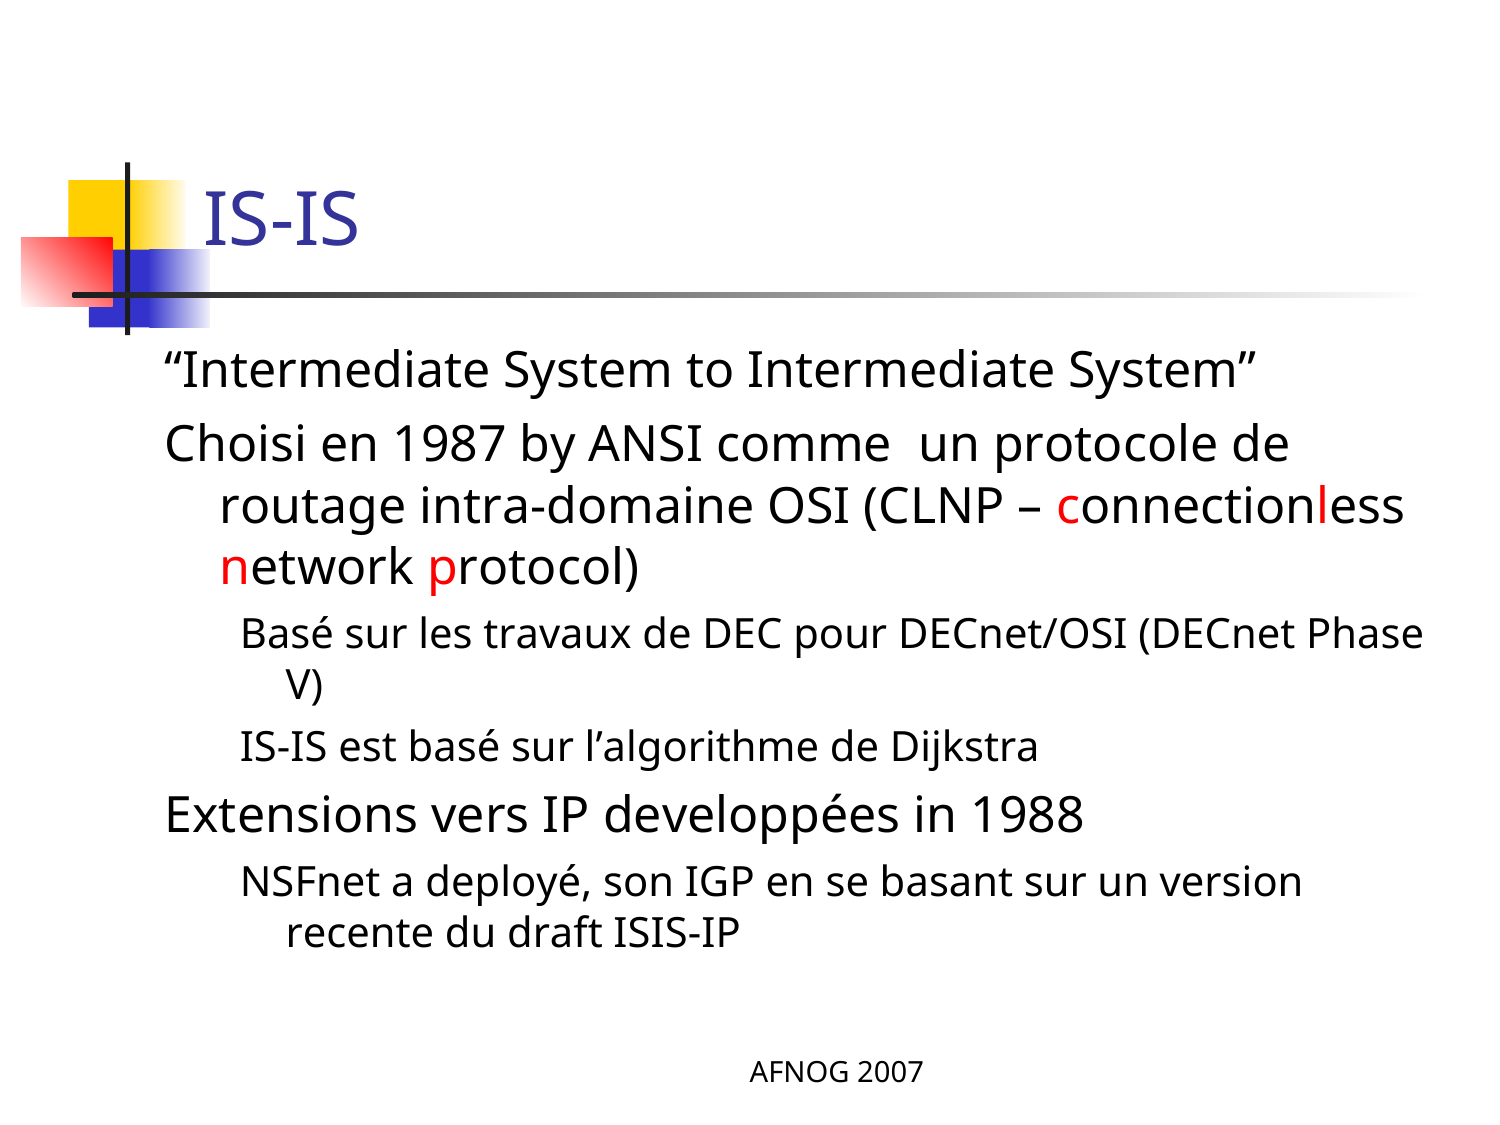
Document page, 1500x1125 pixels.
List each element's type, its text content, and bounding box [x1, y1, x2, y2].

list “Intermediate System to Intermediate System” Choisi en 1987 by ANSI comme un protocole de routage intra-domaine OSI (CLNP – connectionless network protocol) Basé sur les travaux de DEC pour DECnet/OSI (DECnet Phase V) IS-IS est basé sur l’algorithme de Dijkstra Extensions vers IP developpées in 1988 NSFnet a deployé, son IGP en se basant sur un version recente du draft ISIS-IP [149, 331, 1469, 1000]
title IS-IS [188, 35, 1468, 276]
